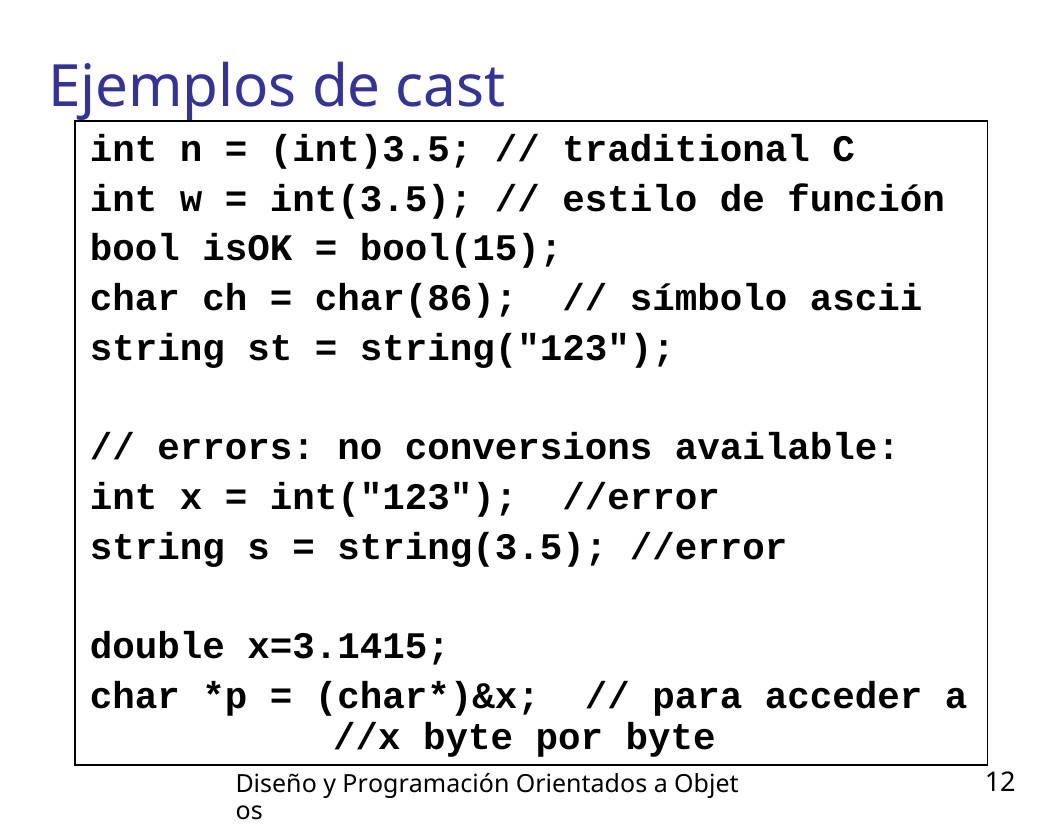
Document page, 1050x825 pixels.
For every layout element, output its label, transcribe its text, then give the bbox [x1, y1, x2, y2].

text_box int n = (int)3.5; // traditional C int w = int(3.5); // estilo de función bool isOK = bool(15); char ch = char(86); // símbolo ascii string st = string("123"); // errors: no conversions available: int x = int("123"); //error string s = string(3.5); //error double x=3.1415; char *p = (char*)&x; // para acceder a //x byte por byte [75, 129, 988, 766]
title Ejemplos de cast [37, 8, 1026, 129]
